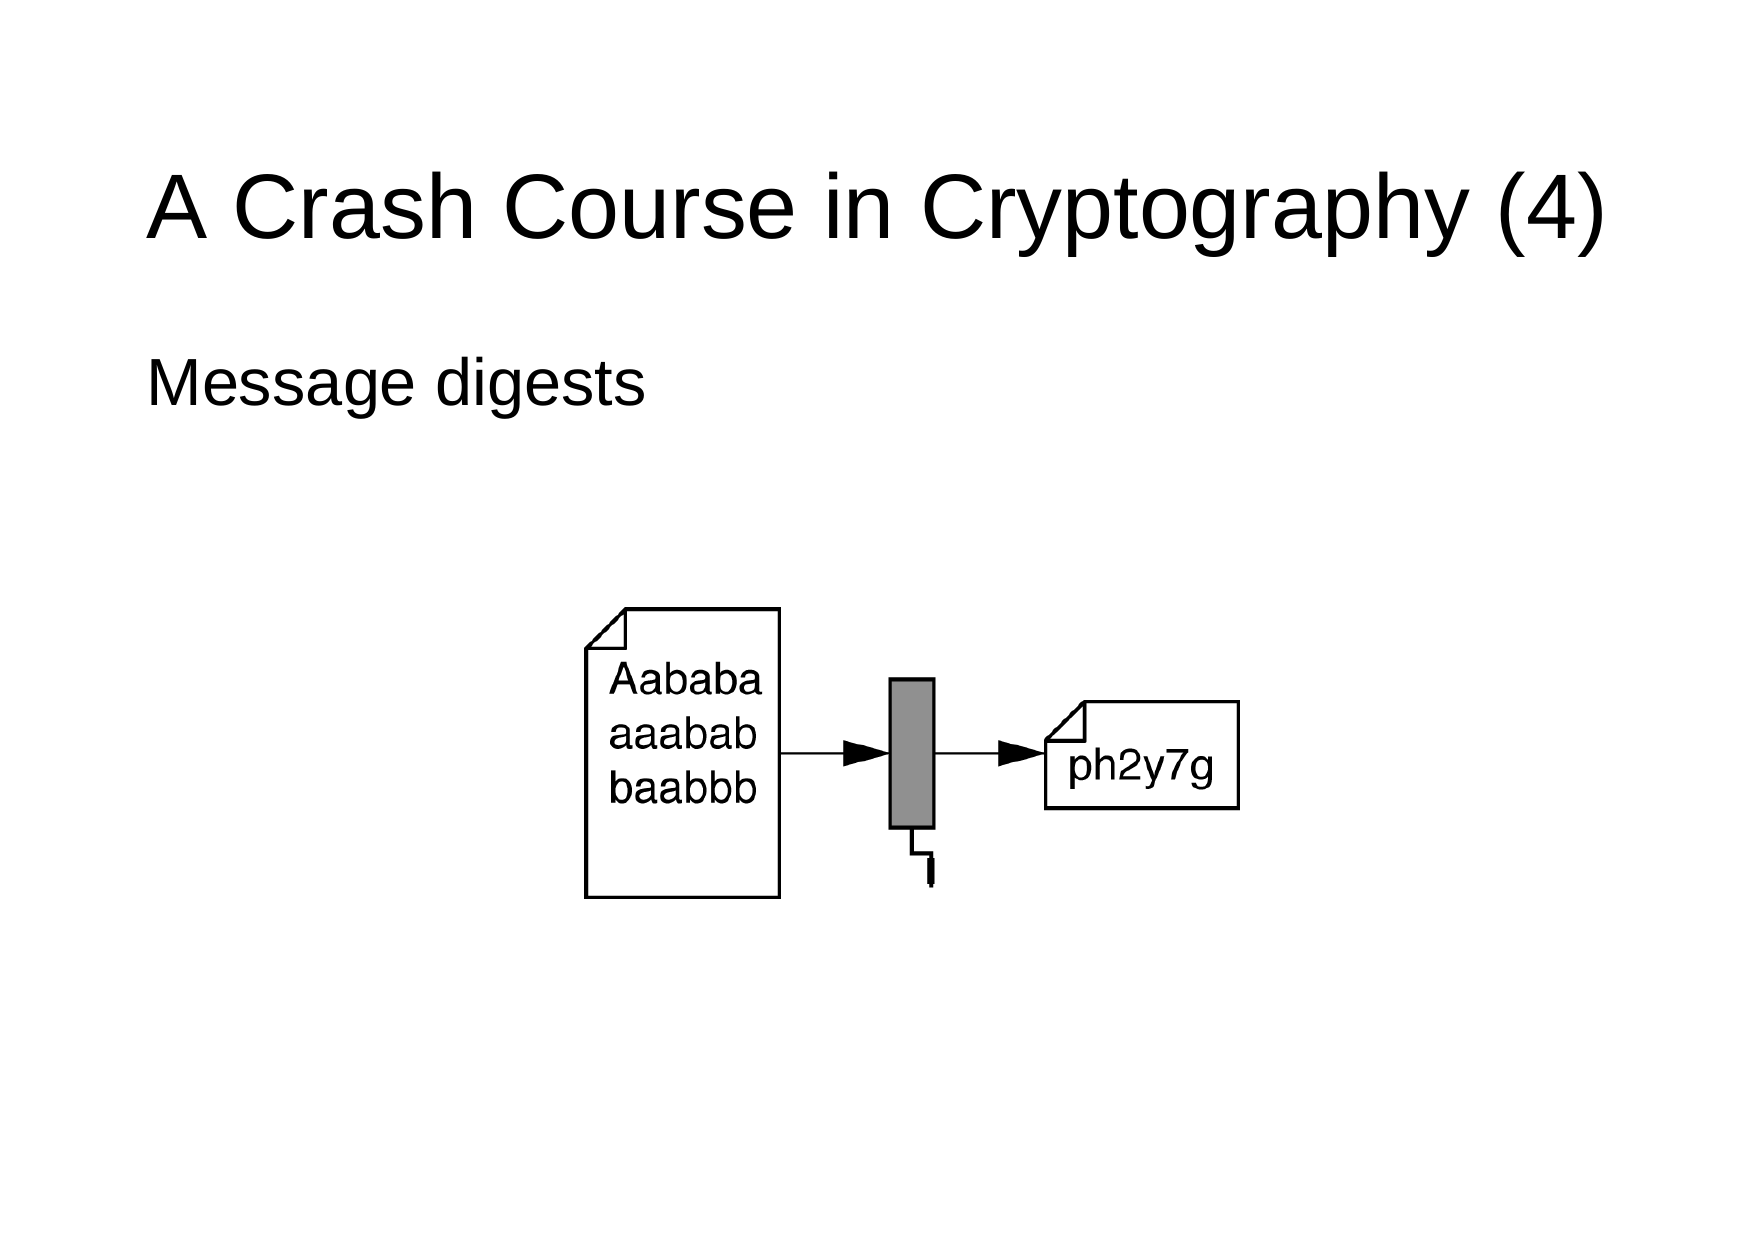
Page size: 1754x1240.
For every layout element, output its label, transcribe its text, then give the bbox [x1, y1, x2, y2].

list Message digests [128, 344, 1627, 1126]
picture [584, 607, 1240, 899]
title A Crash Course in Cryptography (4) [128, 102, 1627, 310]
